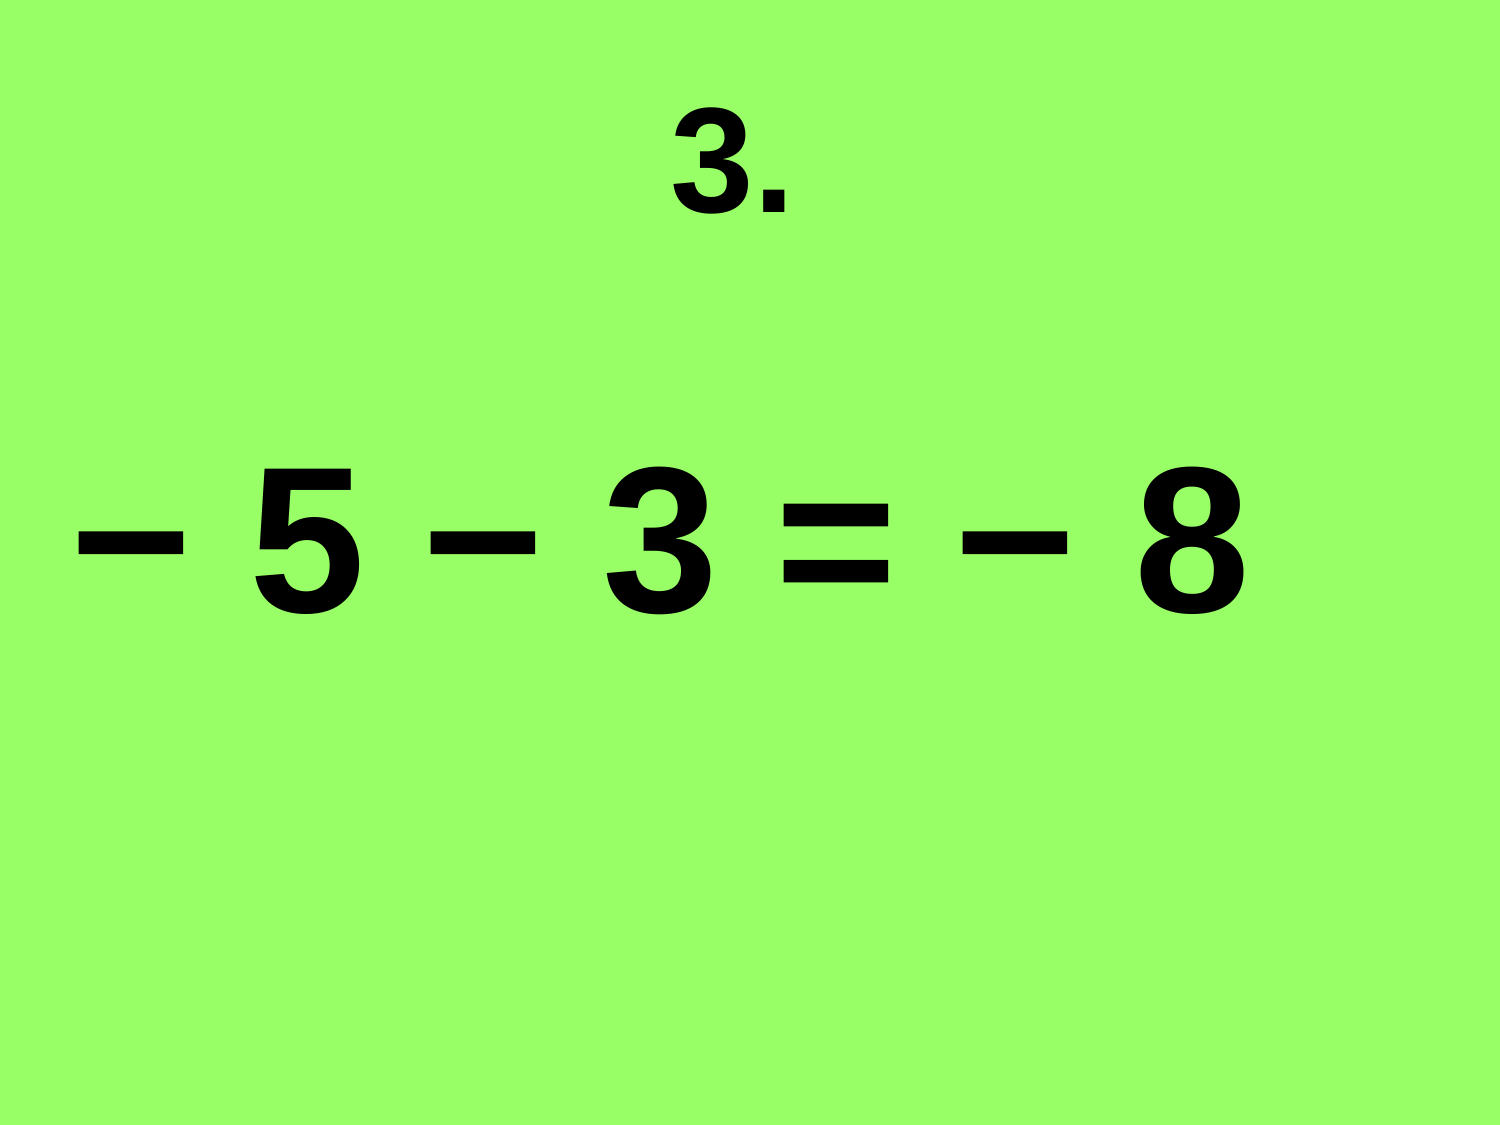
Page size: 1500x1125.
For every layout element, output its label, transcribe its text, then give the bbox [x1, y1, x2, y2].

title − 5 − 3 = − 8 [0, 396, 1376, 663]
text_box 3. [655, 54, 880, 251]
